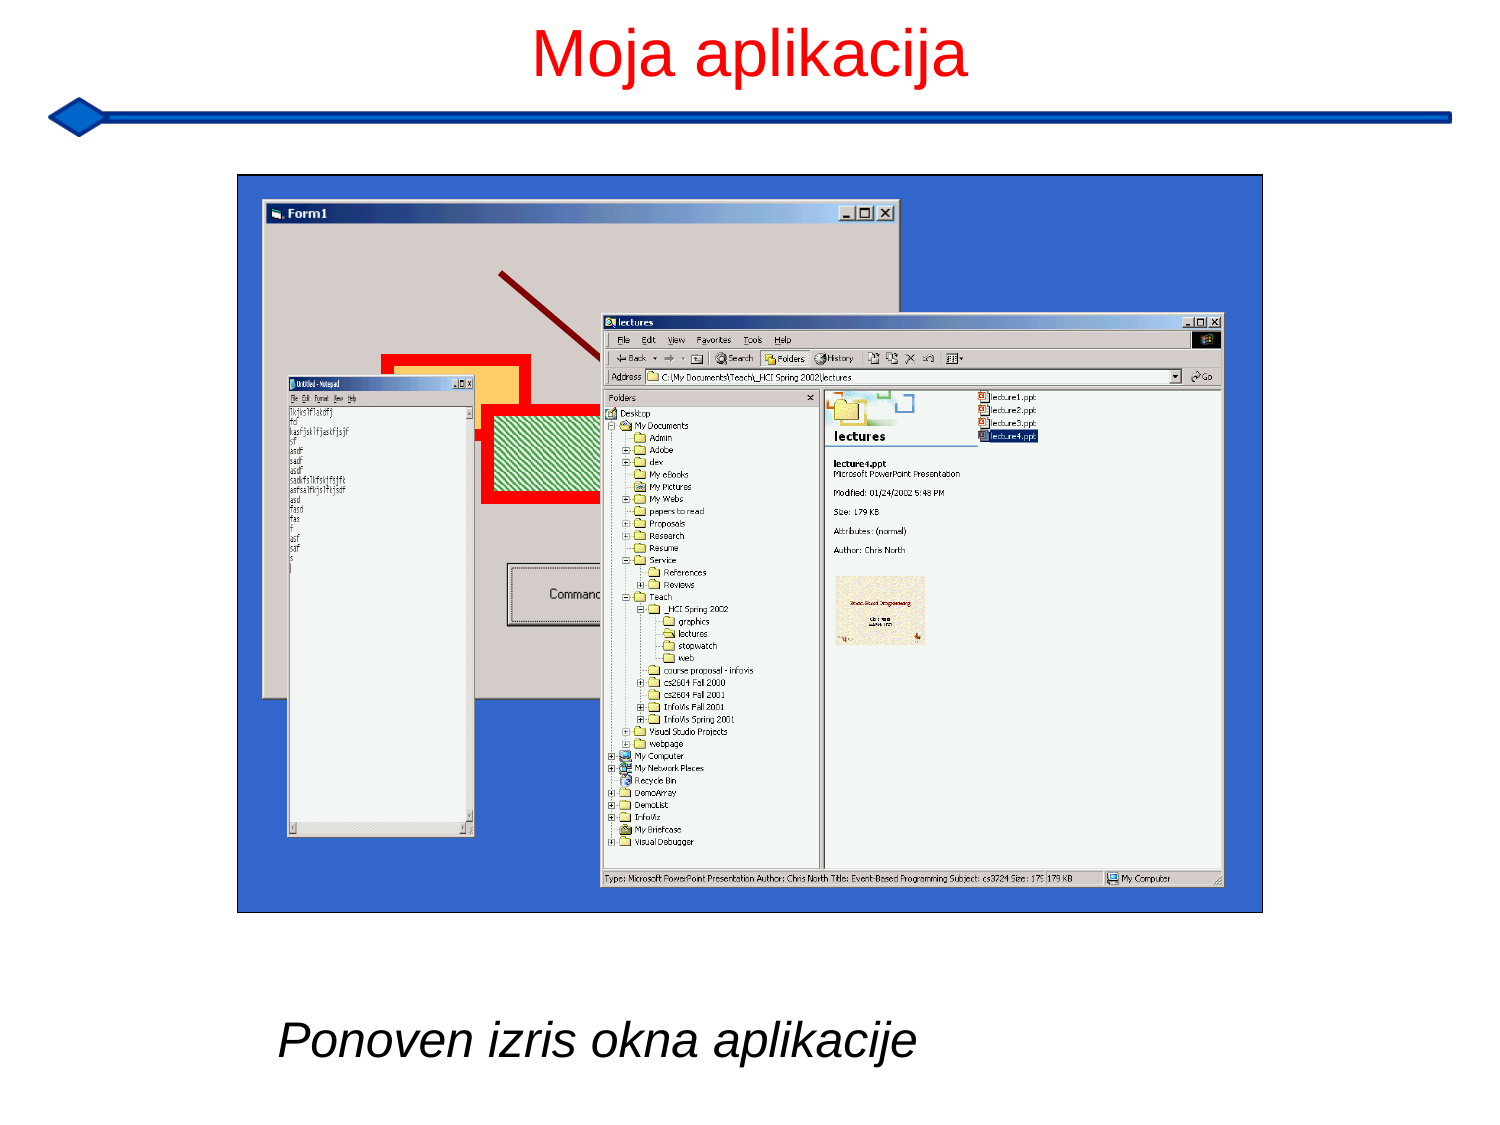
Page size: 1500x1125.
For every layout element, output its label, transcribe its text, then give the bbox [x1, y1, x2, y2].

text_box [237, 174, 1263, 913]
text_box Ponoven izris okna aplikacije [262, 999, 1276, 1076]
picture [287, 374, 475, 838]
picture [48, 100, 1452, 137]
title Moja aplikacija [12, 0, 1488, 100]
chart [262, 200, 1225, 889]
